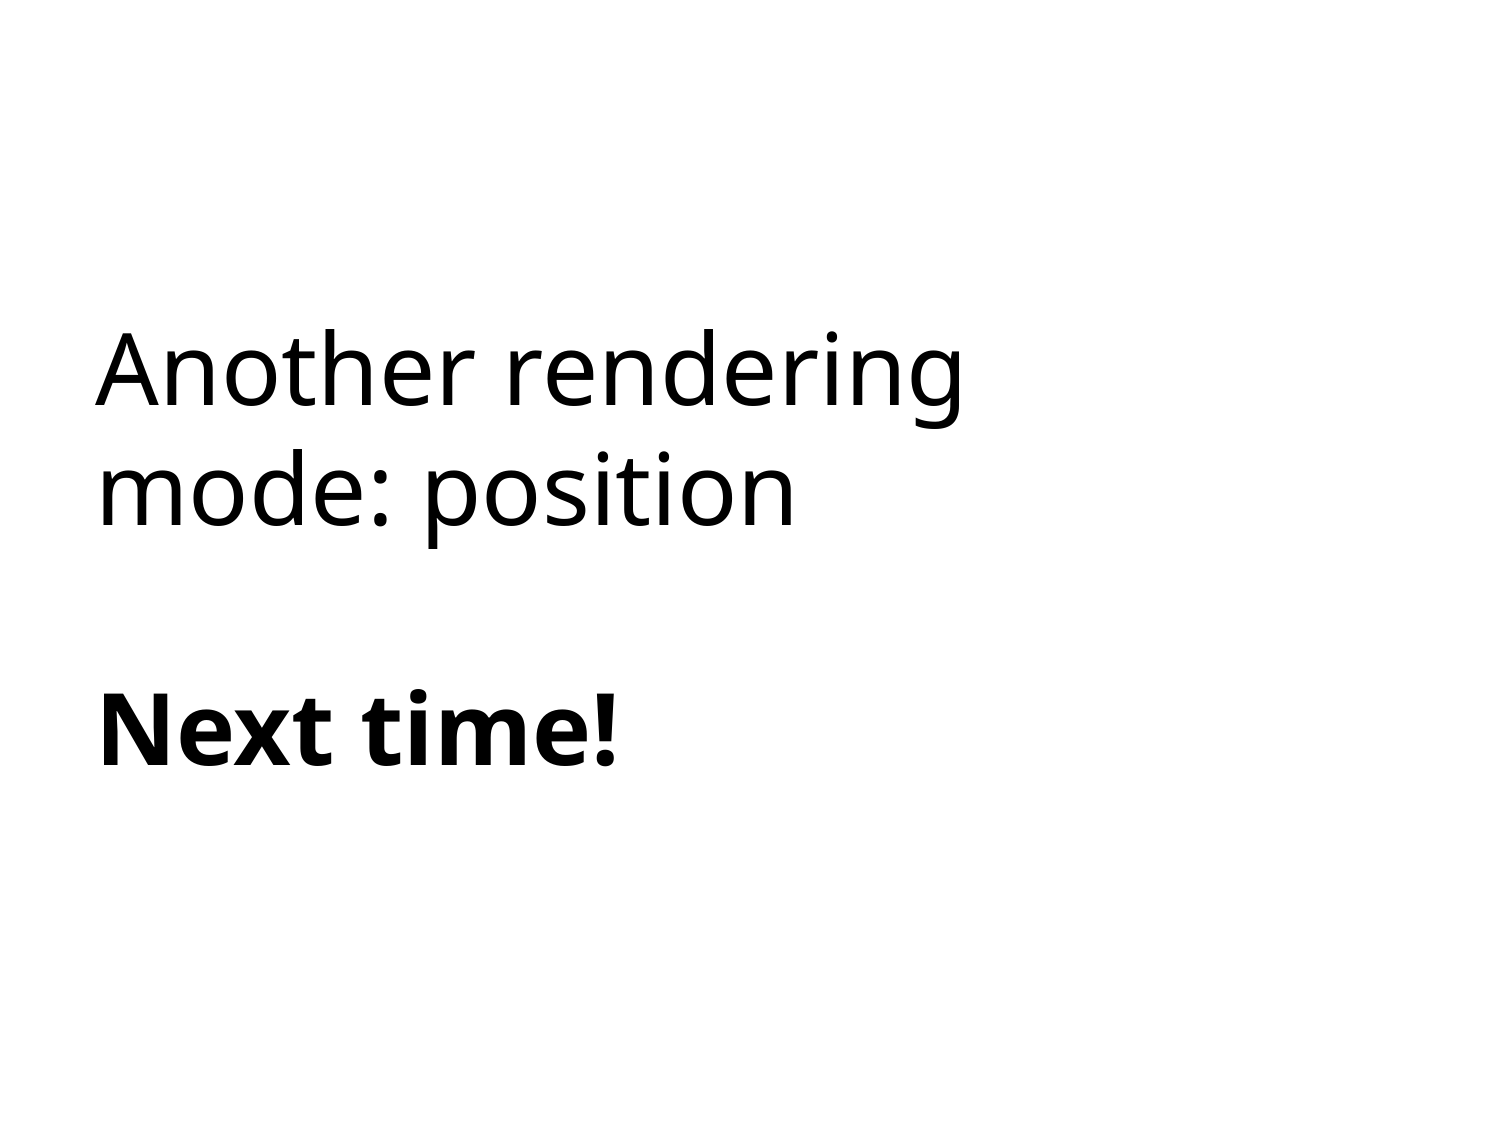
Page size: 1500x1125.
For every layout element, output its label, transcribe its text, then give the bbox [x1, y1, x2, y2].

title Another rendering mode: position Next time! [80, 98, 1125, 994]
